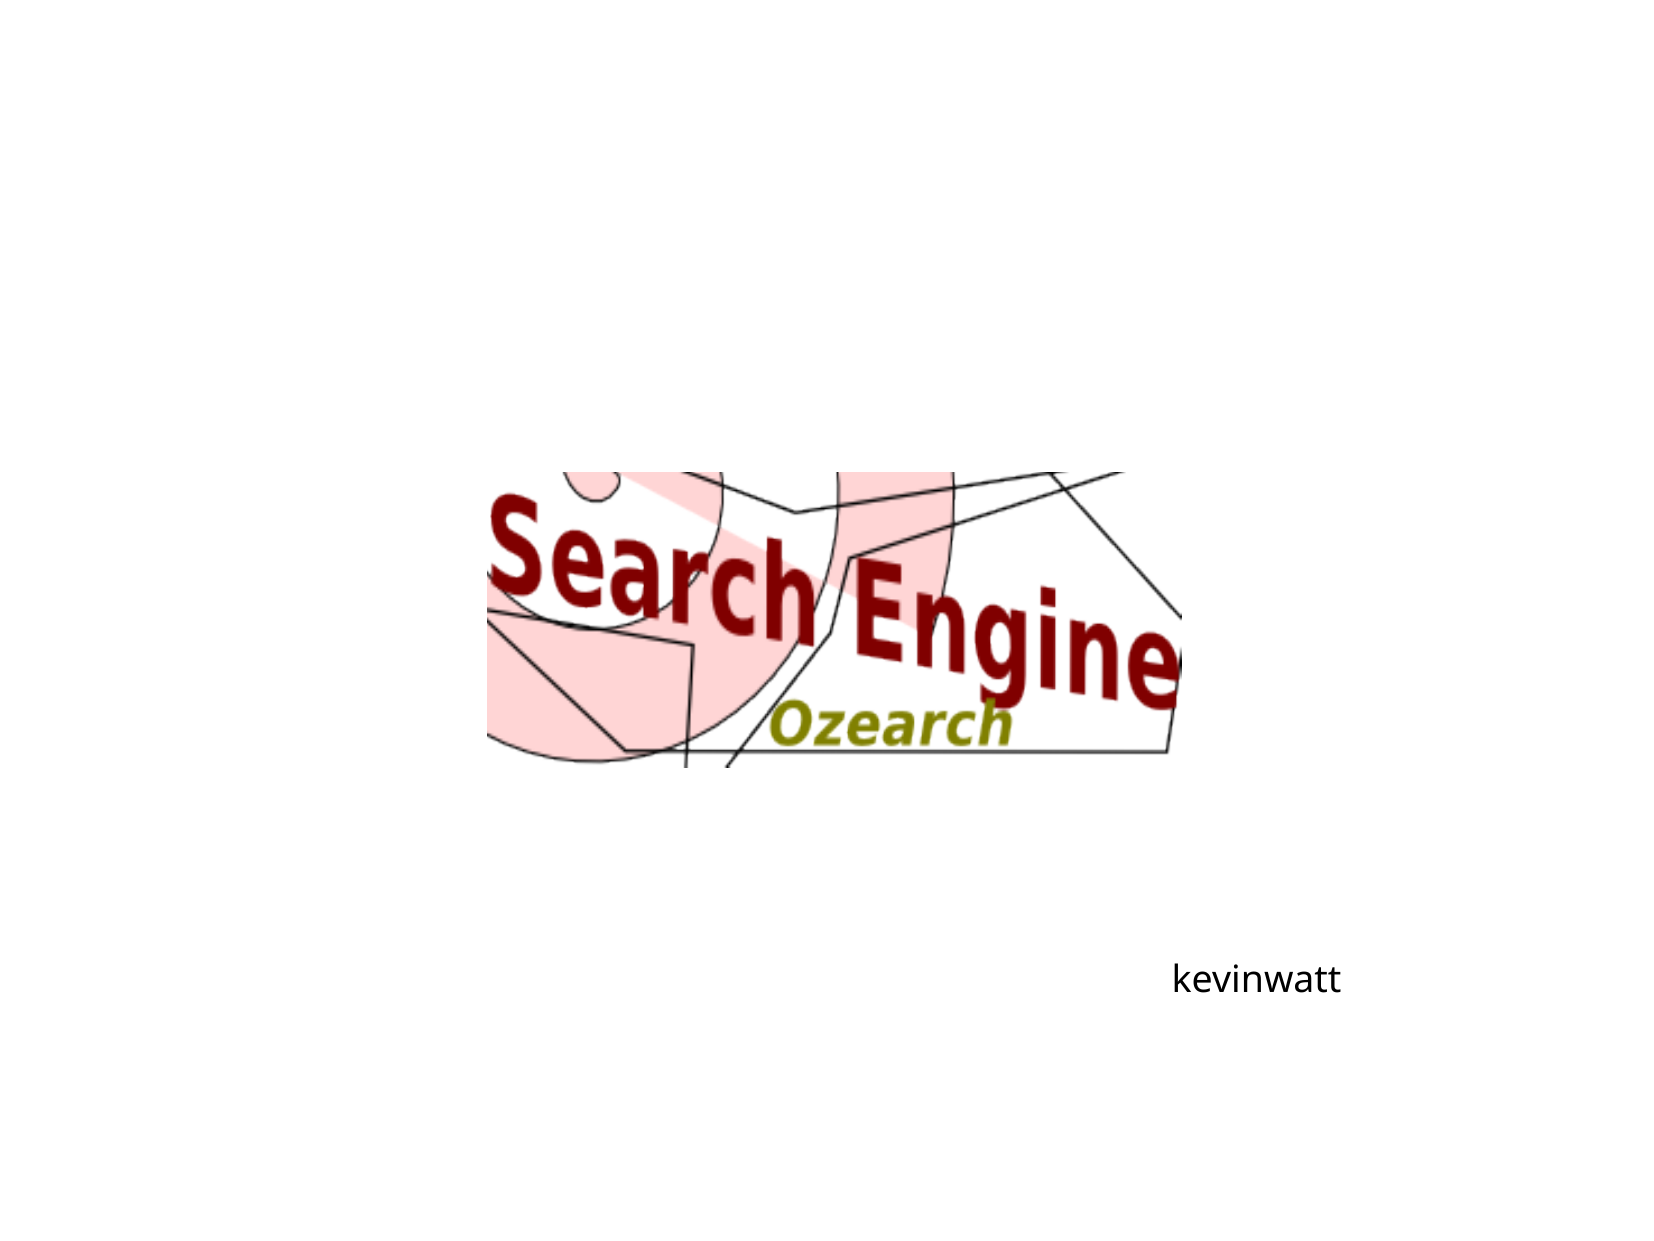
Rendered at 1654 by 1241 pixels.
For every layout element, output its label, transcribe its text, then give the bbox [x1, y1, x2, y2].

text_box kevinwatt [1156, 944, 1388, 1004]
picture [487, 472, 1182, 768]
